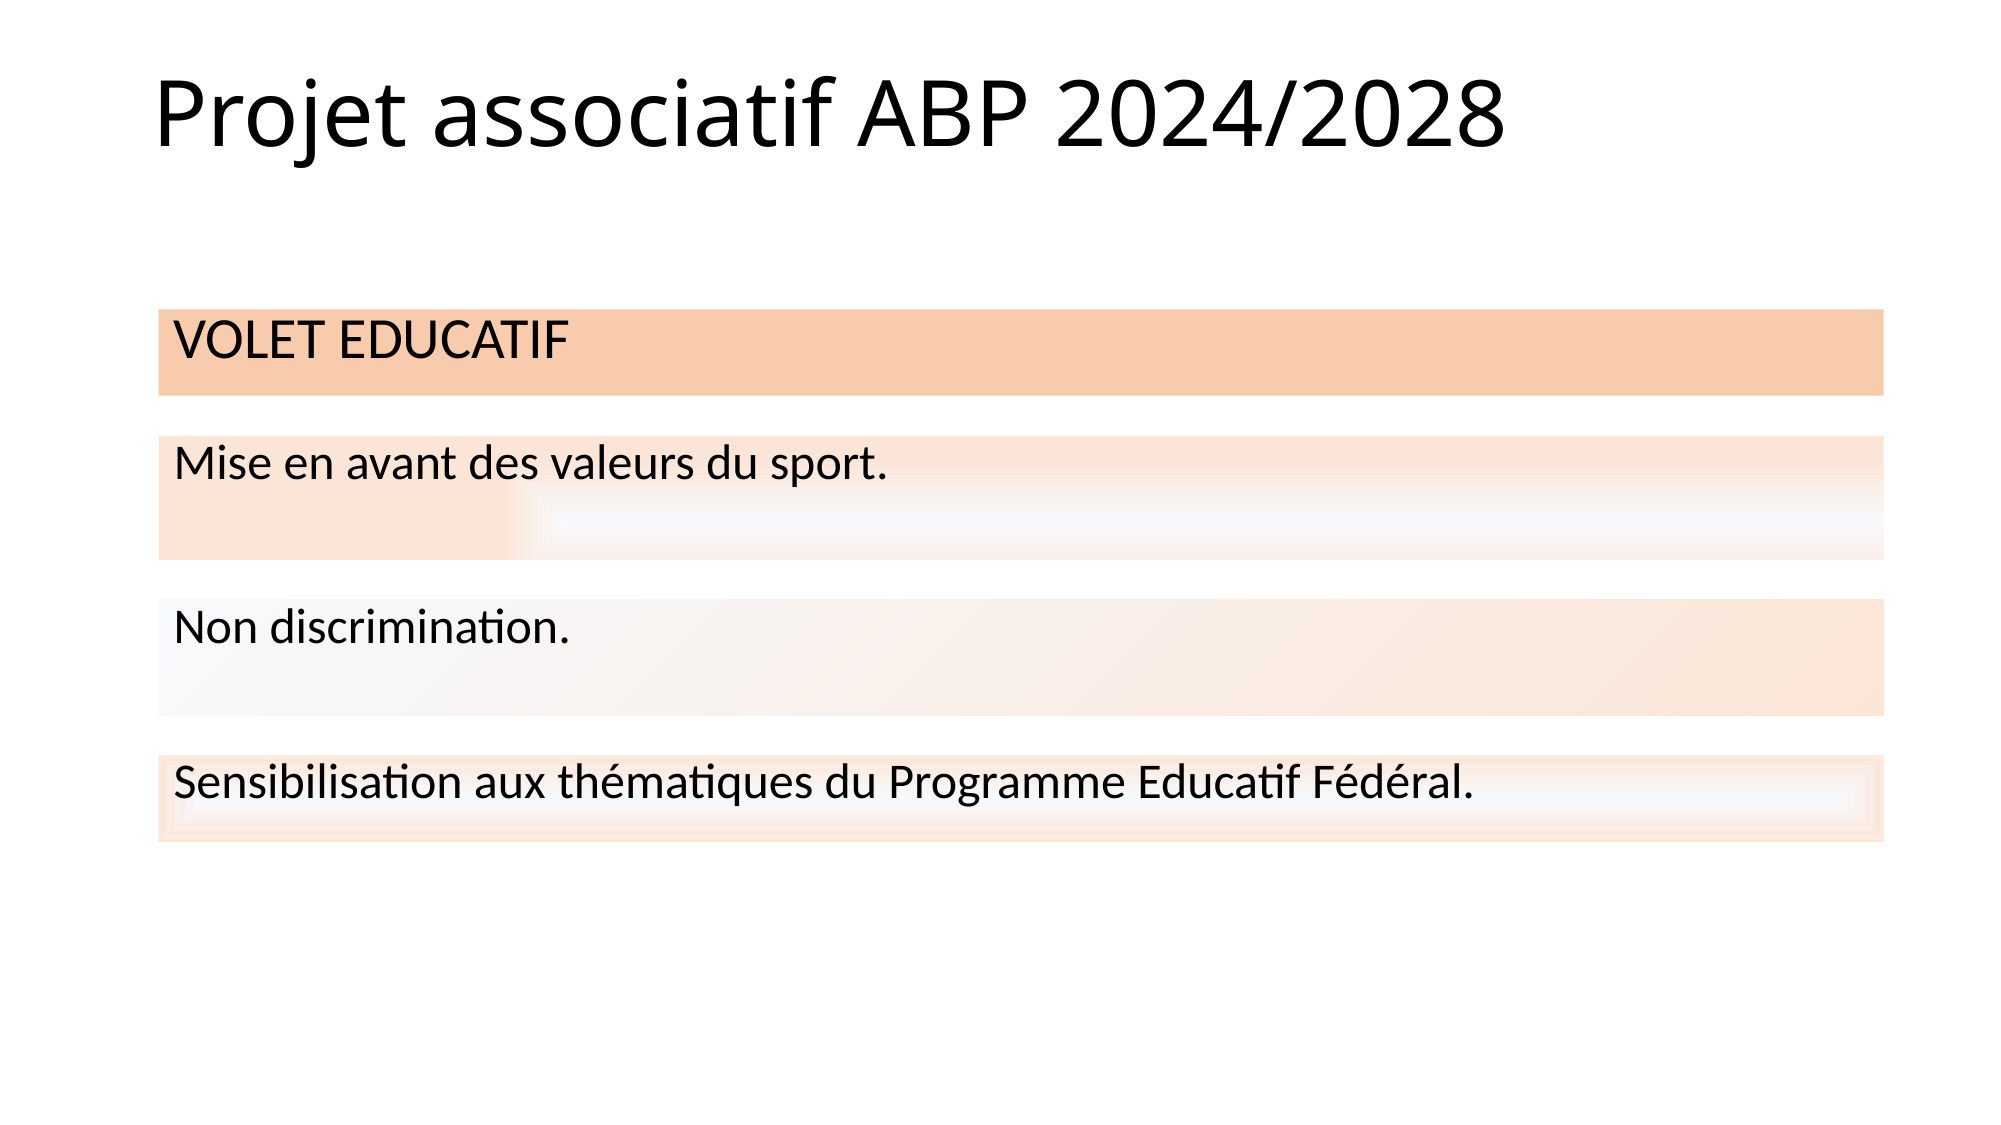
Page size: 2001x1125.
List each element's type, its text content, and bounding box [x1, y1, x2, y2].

text_box Sensibilisation aux thématiques du Programme Educatif Fédéral. [158, 755, 1884, 842]
title Projet associatif ABP 2024/2028 [137, 59, 1863, 278]
text_box Non discrimination. [158, 599, 1884, 716]
text_box VOLET EDUCATIF [158, 309, 1884, 396]
text_box Mise en avant des valeurs du sport. [158, 435, 1884, 560]
